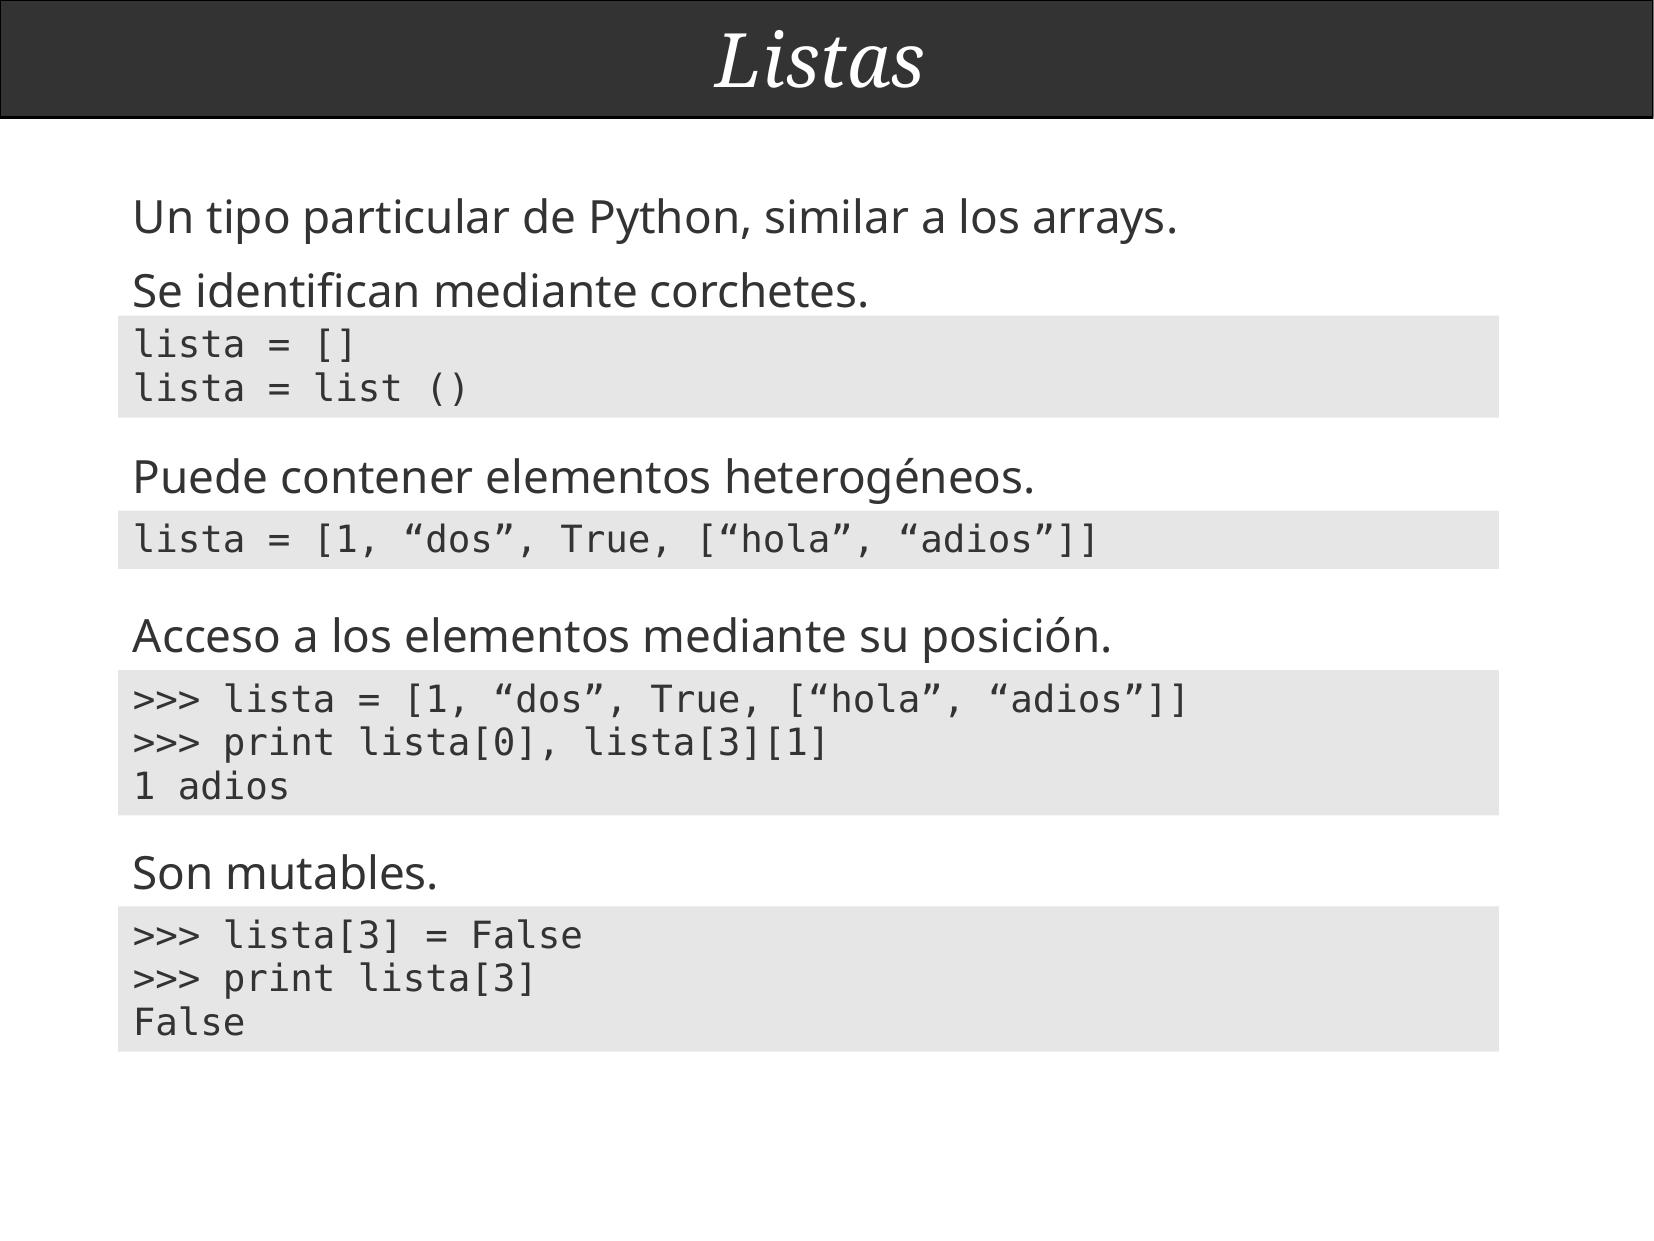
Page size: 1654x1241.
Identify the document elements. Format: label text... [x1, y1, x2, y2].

text_box Puede contener elementos heterogéneos. [118, 437, 1506, 506]
text_box lista = [1, “dos”, True, [“hola”, “adios”]] [118, 510, 1499, 569]
text_box Listas [0, 0, 1654, 101]
text_box Acceso a los elementos mediante su posición. [118, 596, 1506, 665]
text_box Un tipo particular de Python, similar a los arrays. Se identifican mediante corchetes. [118, 177, 1506, 311]
text_box Son mutables. [118, 832, 1506, 901]
text_box >>> lista[3] = False >>> print lista[3] False [118, 906, 1499, 1052]
text_box >>> lista = [1, “dos”, True, [“hola”, “adios”]] >>> print lista[0], lista[3][1] 1 adios [118, 670, 1499, 816]
text_box lista = [] lista = list () [118, 315, 1499, 418]
